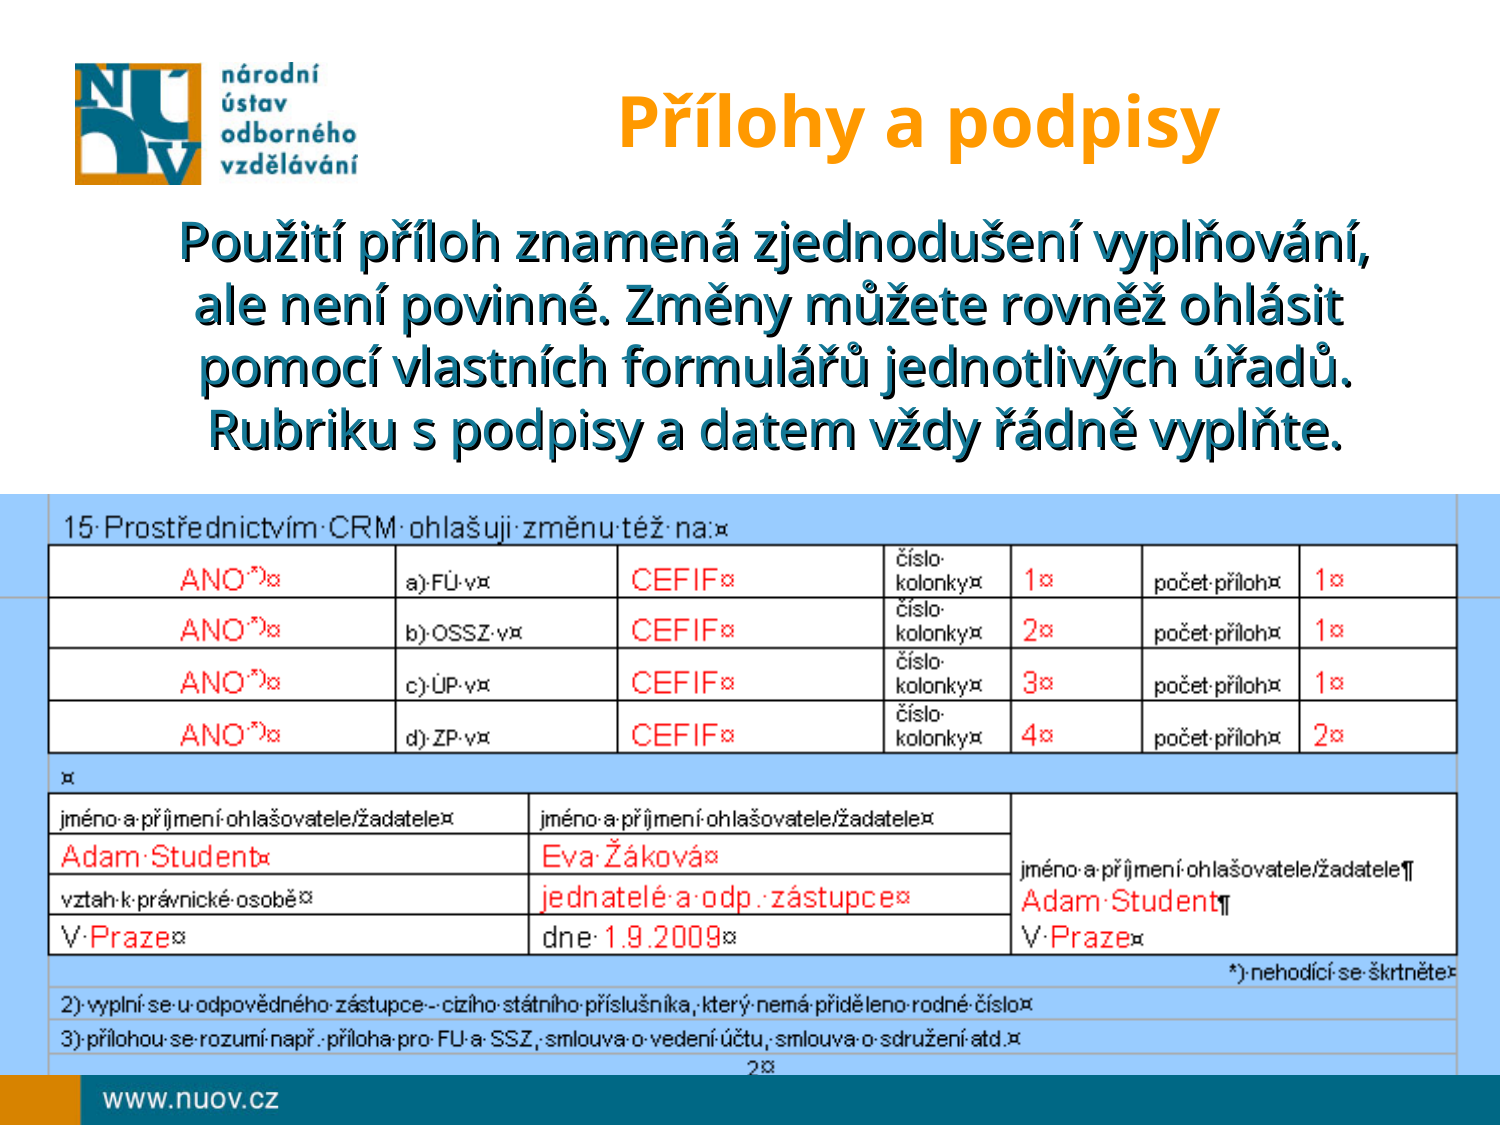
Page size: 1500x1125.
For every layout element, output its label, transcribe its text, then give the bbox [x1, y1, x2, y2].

picture [0, 494, 1500, 1075]
text_box Použití příloh znamená zjednodušení vyplňování, ale není povinné. Změny můžete rovněž ohlásit pomocí vlastních formulářů jednotlivých úřadů. Rubriku s podpisy a datem vždy řádně vyplňte. [24, 199, 1500, 466]
title Přílohy a podpisy [412, 62, 1425, 175]
text_box [0, 1075, 1500, 1125]
text_box [75, 62, 358, 185]
